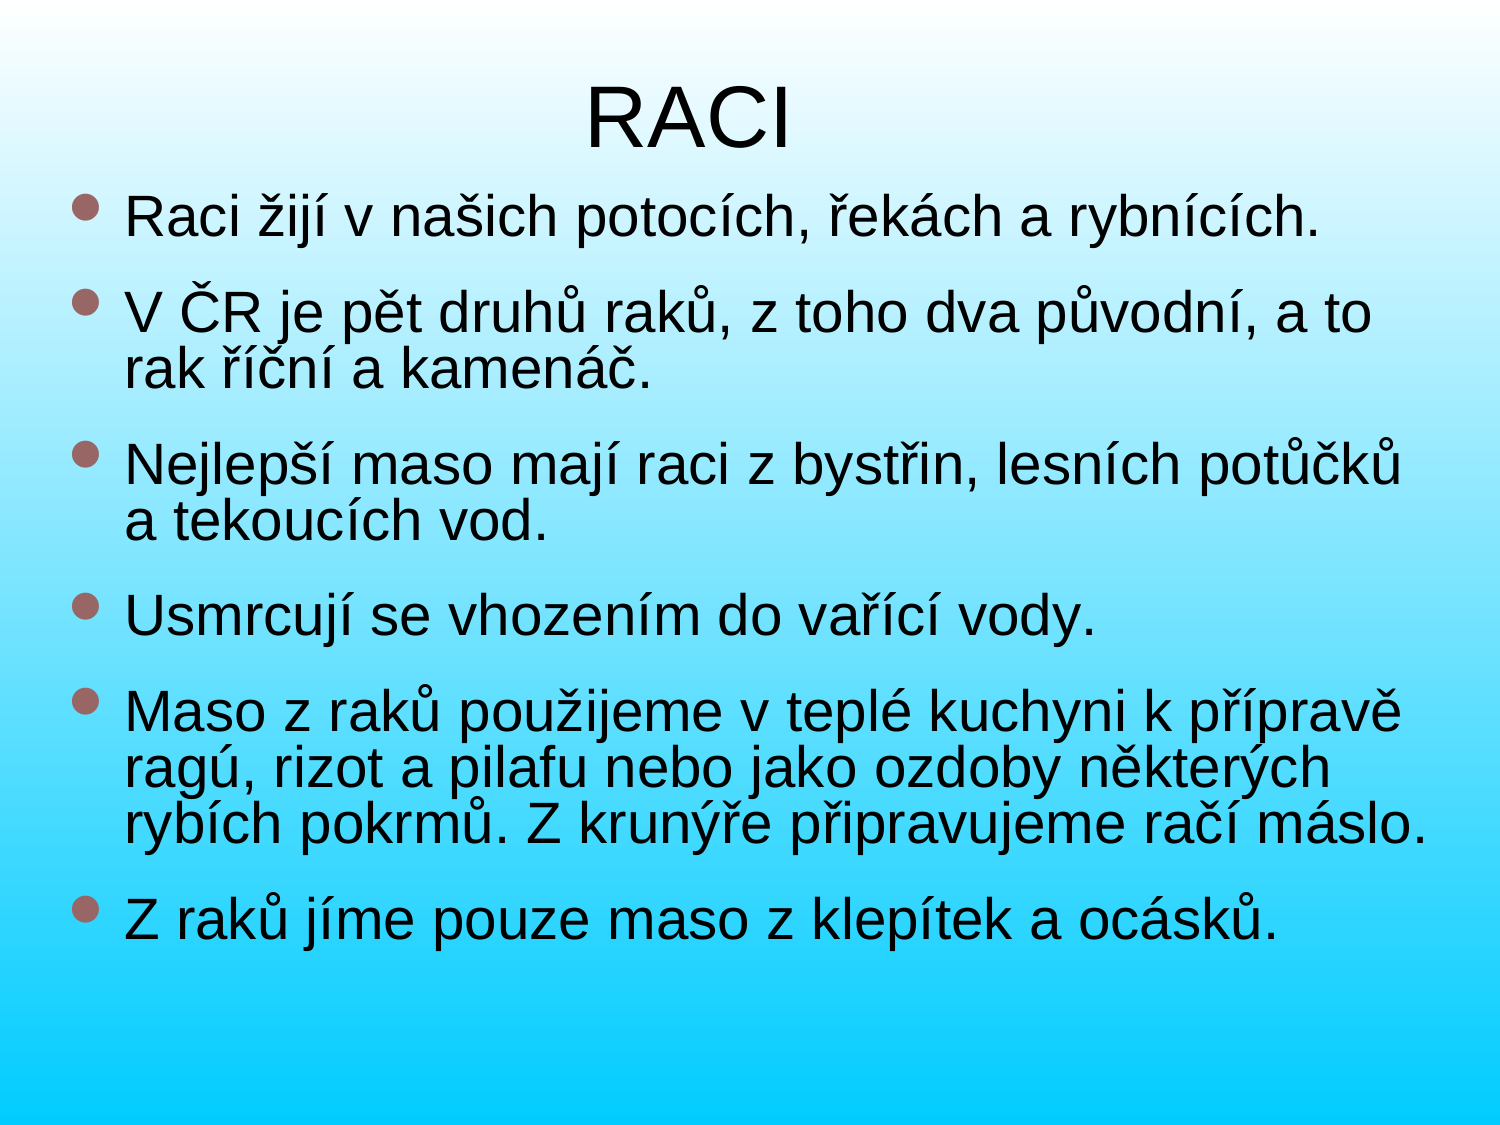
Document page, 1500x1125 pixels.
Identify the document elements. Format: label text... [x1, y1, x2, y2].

title RACI [31, 37, 1347, 188]
list Raci žijí v našich potocích, řekách a rybnících. V ČR je pět druhů raků, z toho dva původní, a to rak říční a kamenáč. Nejlepší maso mají raci z bystřin, lesních potůčků a tekoucích vod. Usmrcují se vhozením do vařící vody. Maso z raků použijeme v teplé kuchyni k přípravě ragú, rizot a pilafu nebo jako ozdoby některých rybích pokrmů. Z krunýře připravujeme račí máslo. Z raků jíme pouze maso z klepítek a ocásků. [53, 184, 1459, 1083]
